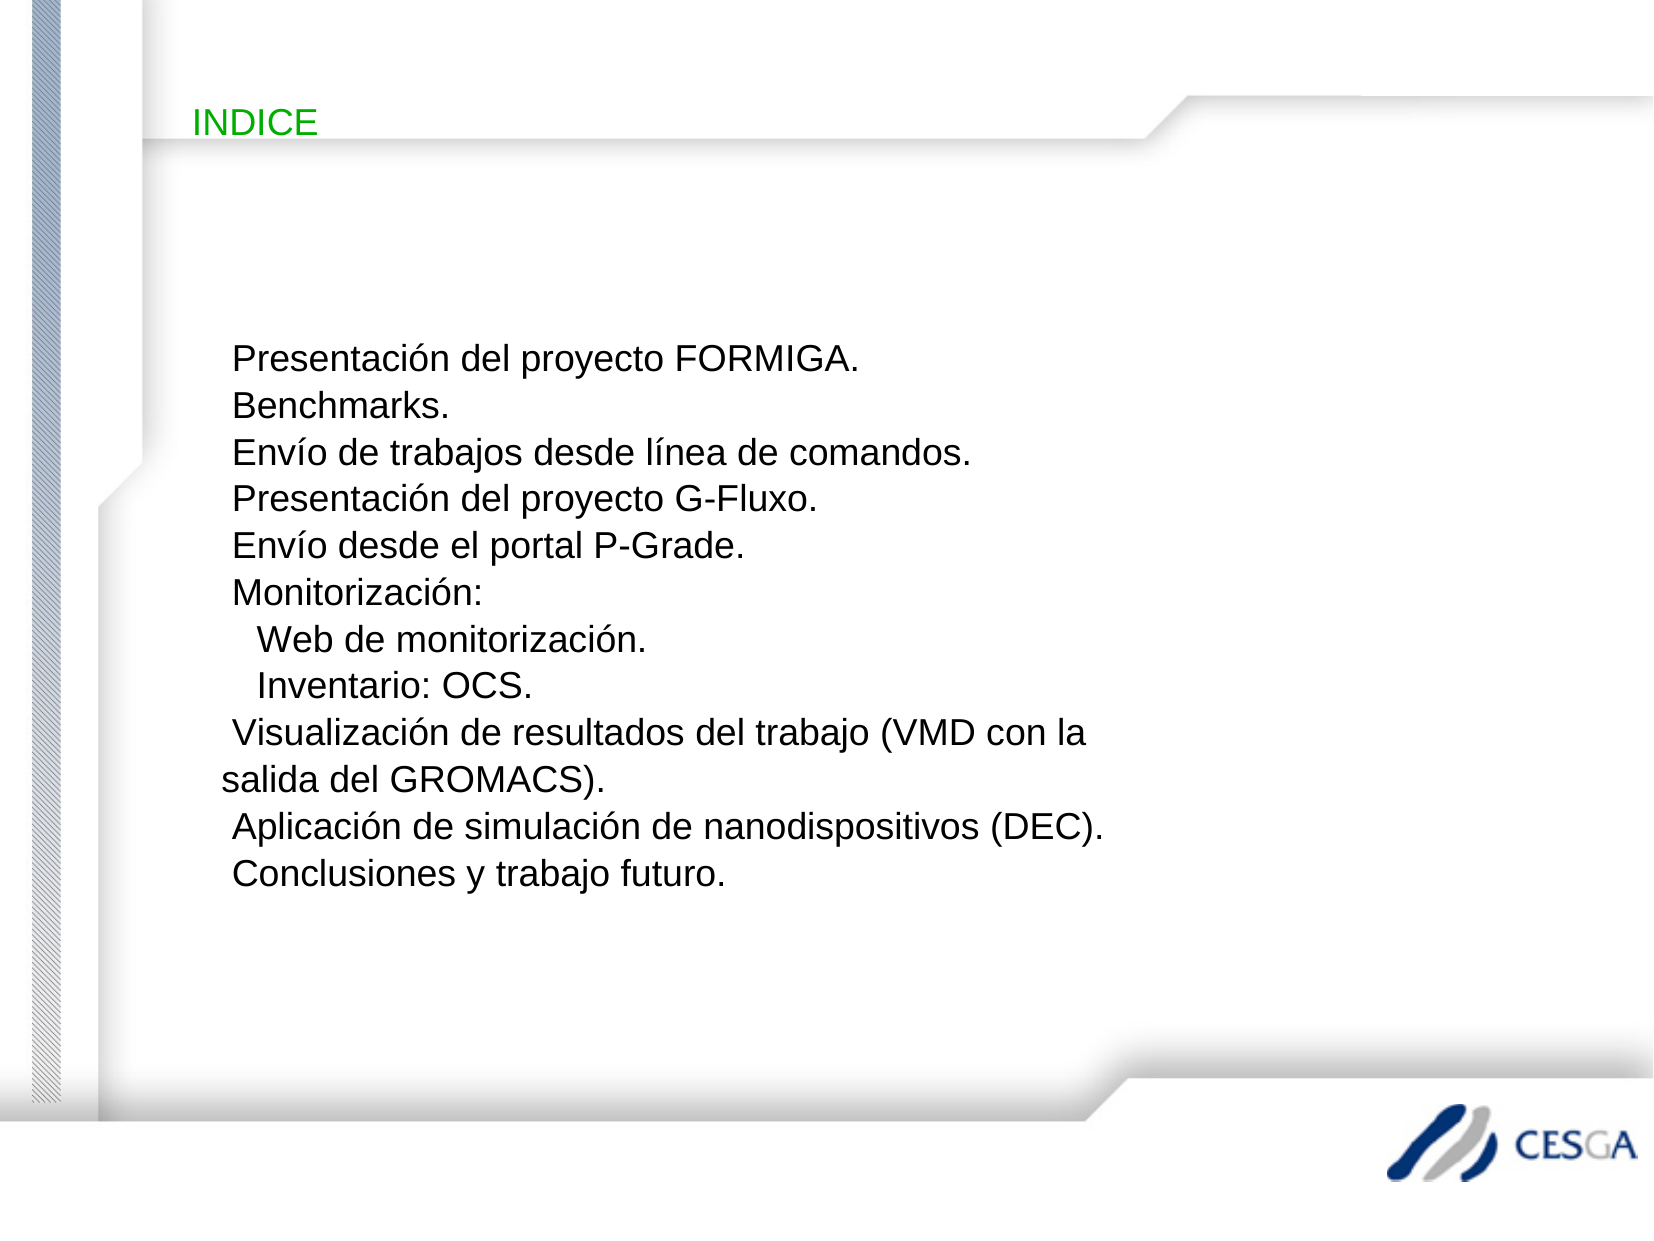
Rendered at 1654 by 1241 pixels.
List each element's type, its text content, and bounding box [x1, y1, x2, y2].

picture [0, 0, 1654, 1241]
text_box Presentación del proyecto FORMIGA. Benchmarks. Envío de trabajos desde línea de comandos. Presentación del proyecto G-Fluxo. Envío desde el portal P-Grade. Monitorización: Web de monitorización. Inventario: OCS. Visualización de resultados del trabajo (VMD con la salida del GROMACS). Aplicación de simulación de nanodispositivos (DEC). Conclusiones y trabajo futuro. [206, 324, 1182, 916]
text_box INDICE [177, 88, 739, 150]
